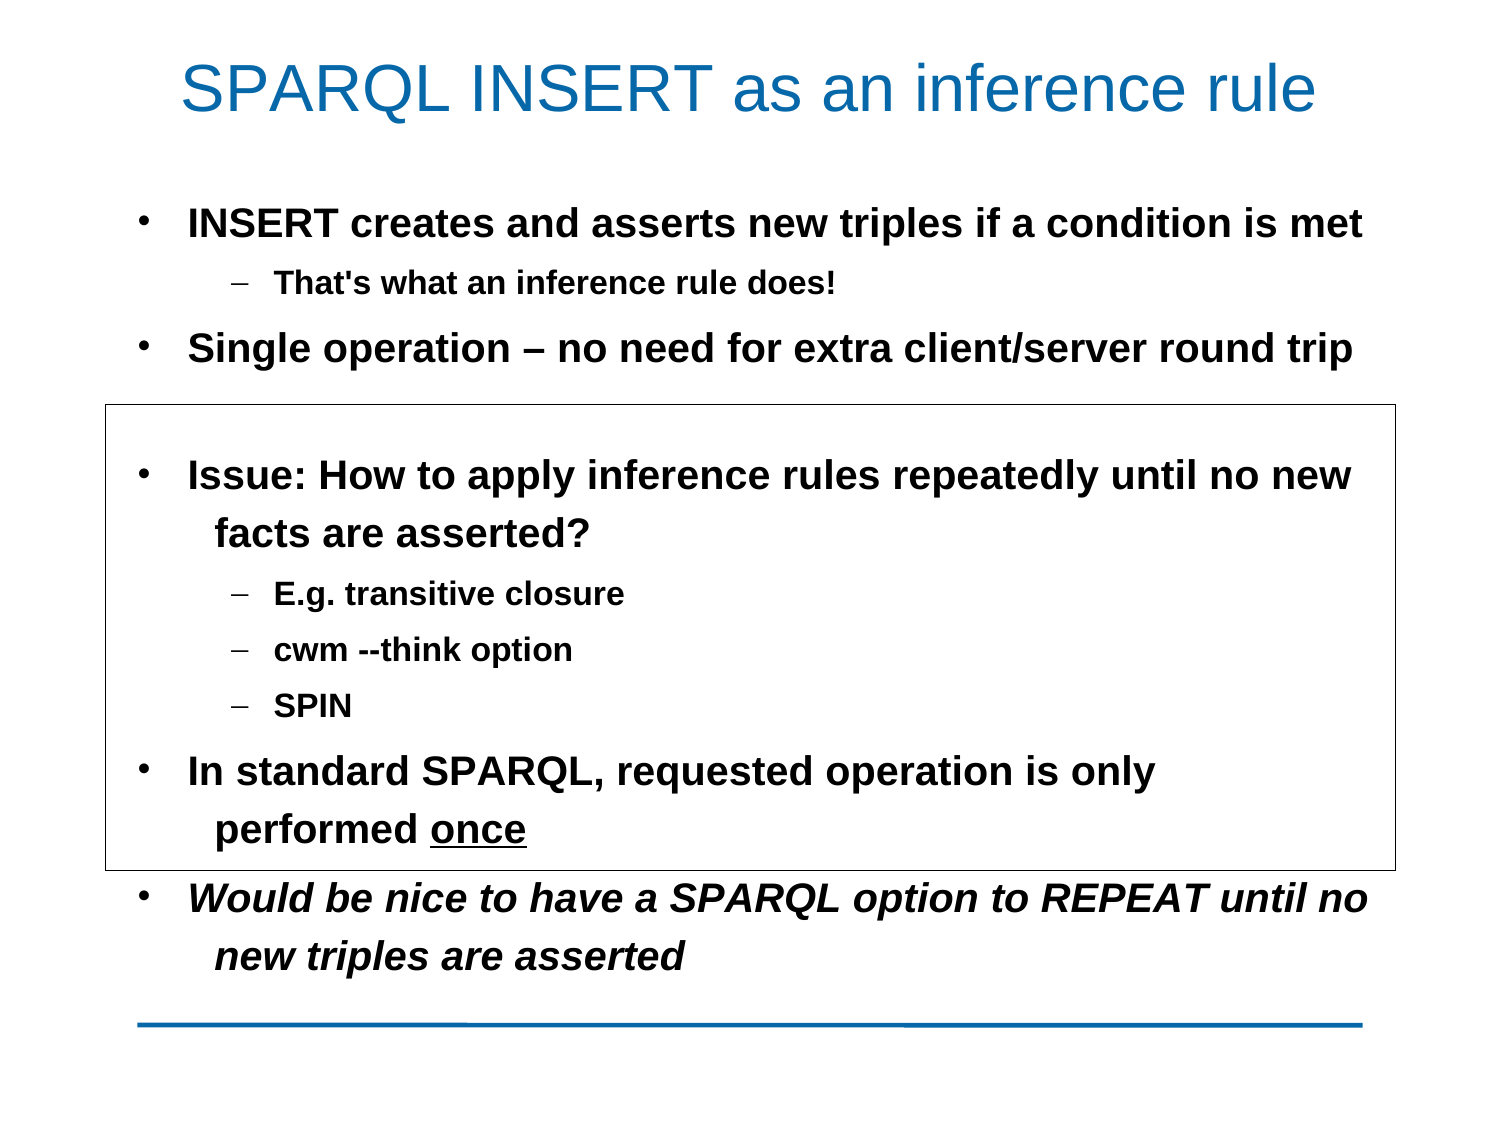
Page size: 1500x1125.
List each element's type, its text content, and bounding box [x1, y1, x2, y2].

list INSERT creates and asserts new triples if a condition is met That's what an inference rule does! Single operation – no need for extra client/server round trip Issue: How to apply inference rules repeatedly until no new facts are asserted? E.g. transitive closure cwm --think option SPIN In standard SPARQL, requested operation is only performed once Would be nice to have a SPARQL option to REPEAT until no new triples are asserted [115, 179, 1387, 404]
title SPARQL INSERT as an inference rule [0, 6, 1500, 149]
list INSERT creates and asserts new triples if a condition is met That's what an inference rule does! Single operation – no need for extra client/server round trip Issue: How to apply inference rules repeatedly until no new facts are asserted? E.g. transitive closure cwm --think option SPIN In standard SPARQL, requested operation is only performed once Would be nice to have a SPARQL option to REPEAT until no new triples are asserted [115, 405, 1387, 870]
list INSERT creates and asserts new triples if a condition is met That's what an inference rule does! Single operation – no need for extra client/server round trip Issue: How to apply inference rules repeatedly until no new facts are asserted? E.g. transitive closure cwm --think option SPIN In standard SPARQL, requested operation is only performed once Would be nice to have a SPARQL option to REPEAT until no new triples are asserted [115, 871, 1387, 1005]
